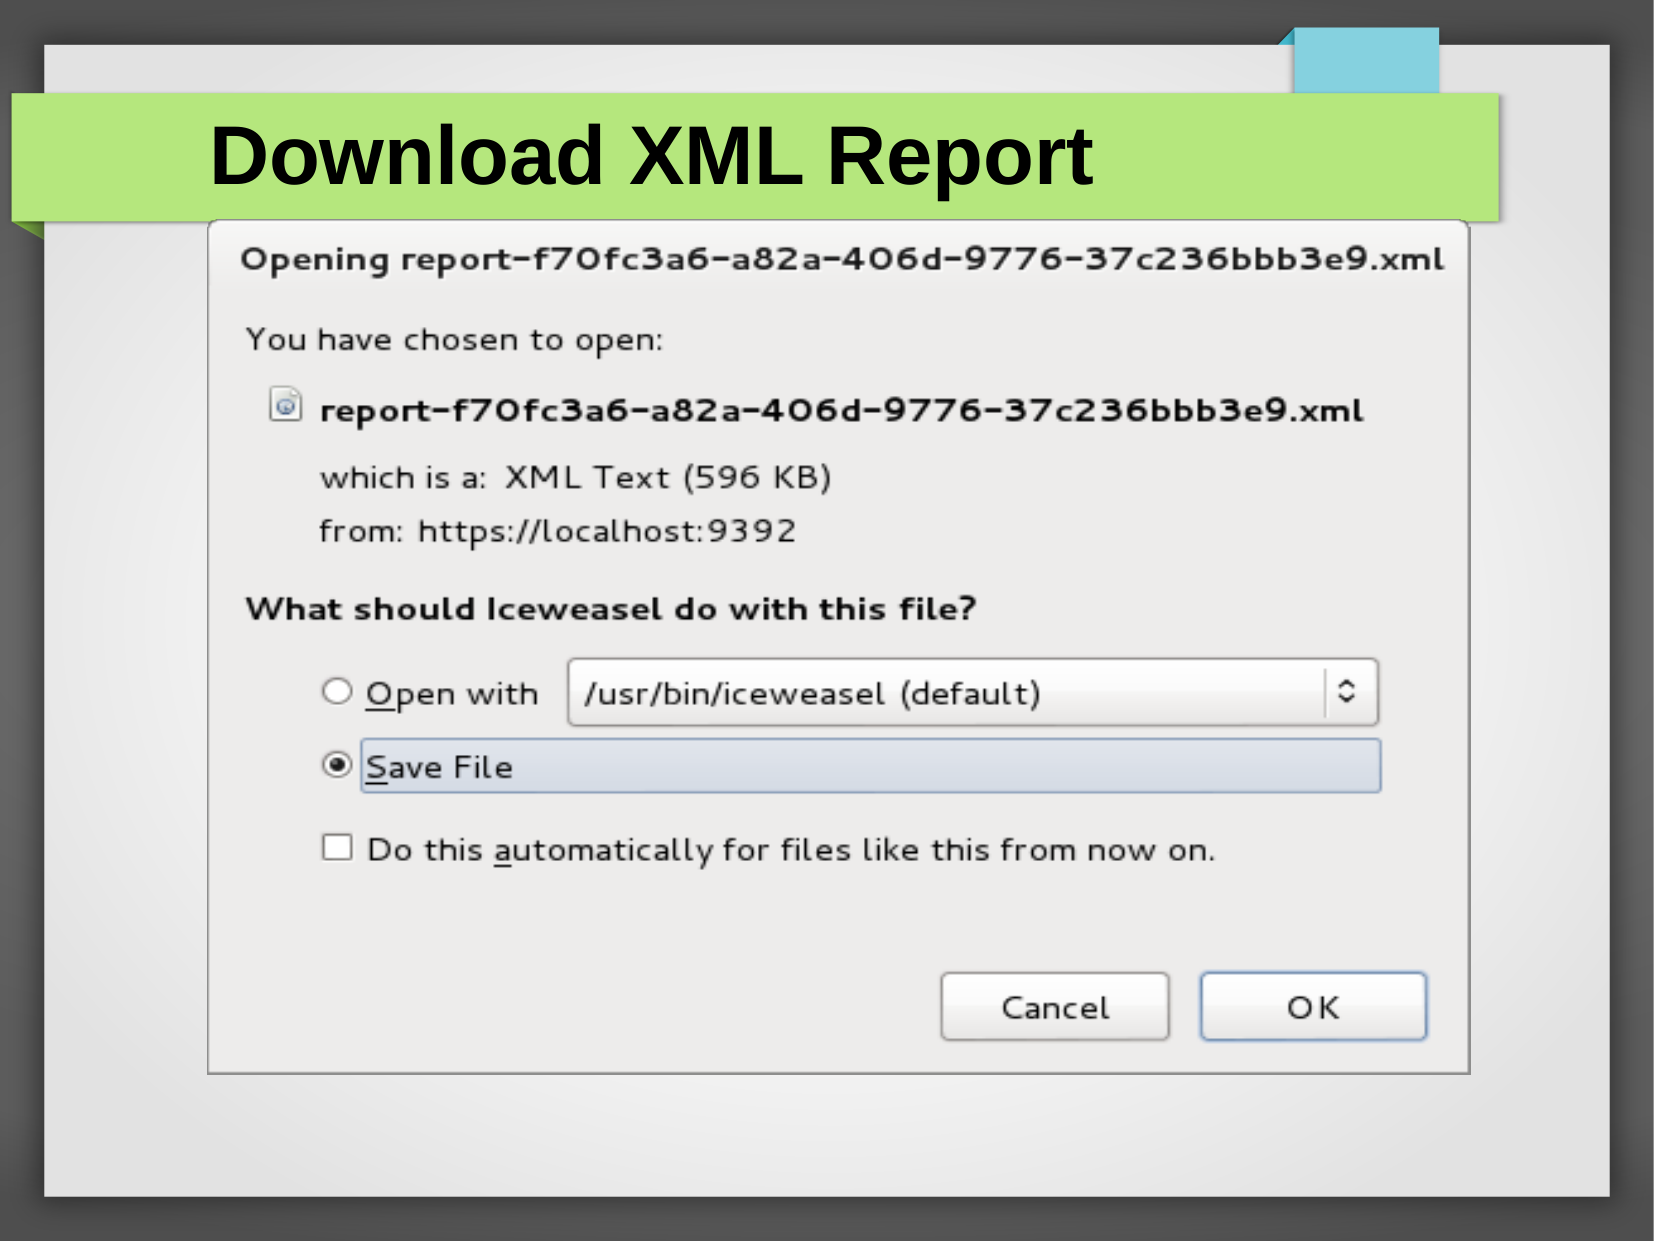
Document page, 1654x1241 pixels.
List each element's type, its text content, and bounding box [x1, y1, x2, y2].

text_box Download XML Report [194, 102, 1111, 211]
picture [0, 0, 1654, 1241]
